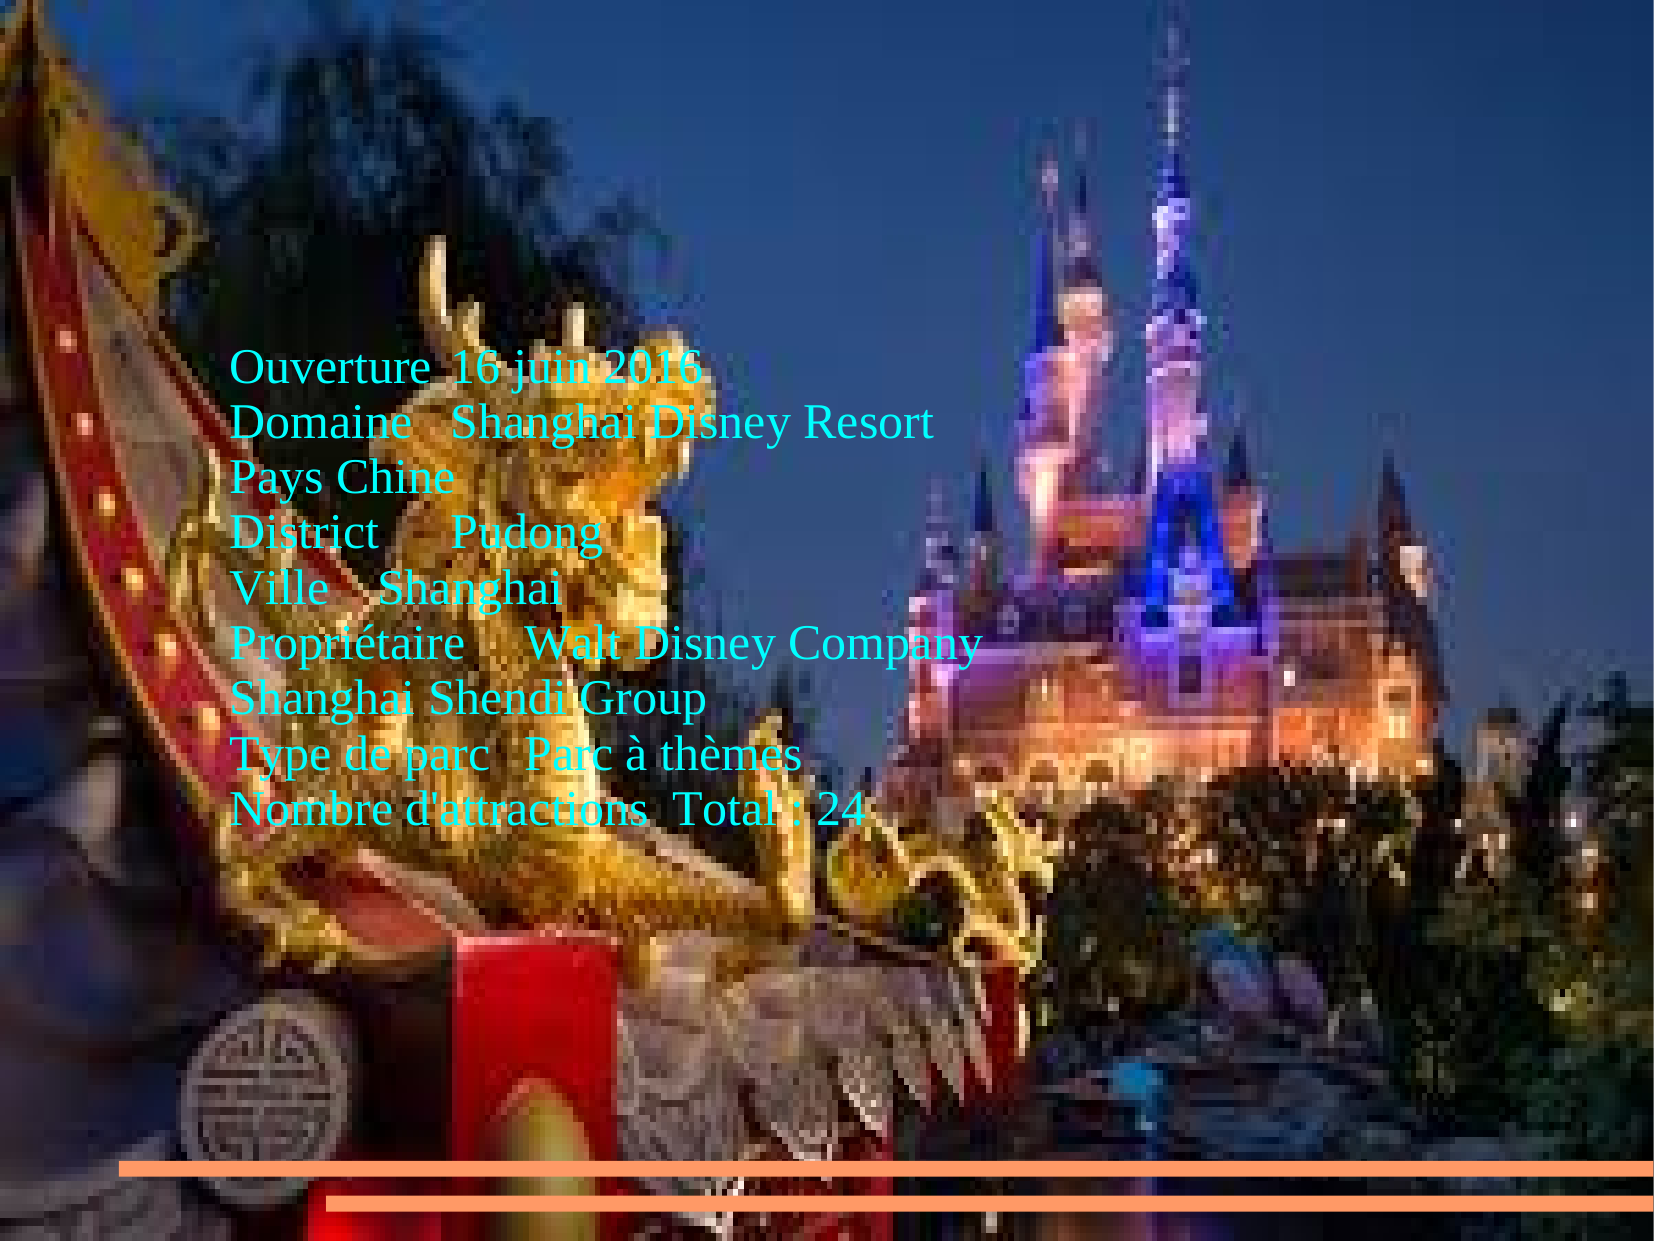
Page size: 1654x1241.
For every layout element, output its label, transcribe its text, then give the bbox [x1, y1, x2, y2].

picture [0, 0, 1654, 1241]
text_box Ouverture 16 juin 2016 Domaine Shanghai Disney Resort Pays Chine District Pudong Ville Shanghai Propriétaire Walt Disney Company Shanghai Shendi Group Type de parc Parc à thèmes Nombre d'attractions Total : 24 [229, 338, 1424, 902]
